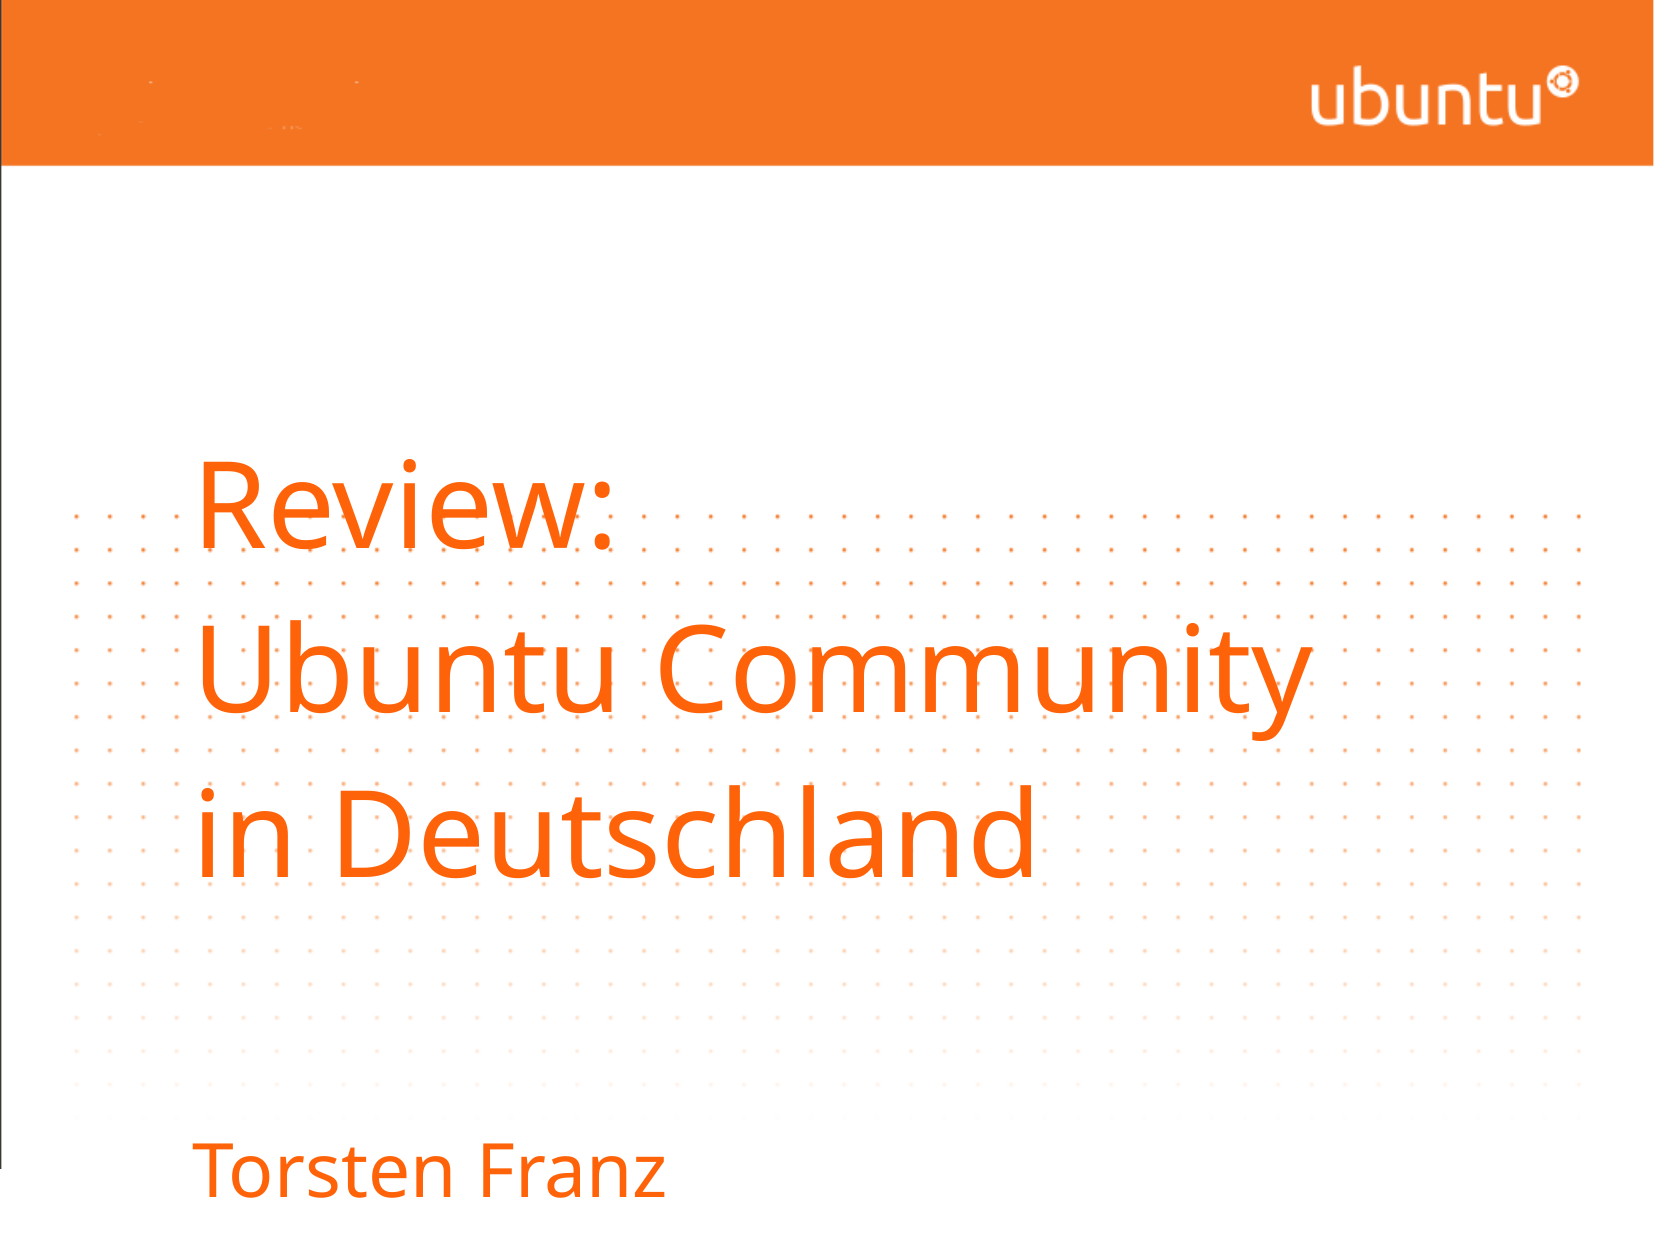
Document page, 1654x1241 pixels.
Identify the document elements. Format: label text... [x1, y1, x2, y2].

picture [600, 1162, 620, 1169]
picture [424, 1162, 444, 1169]
picture [240, 1162, 261, 1169]
picture [0, 0, 1654, 1169]
picture [380, 1161, 399, 1169]
text_box Review: Ubuntu Community in Deutschland Torsten Franz [177, 411, 1448, 1103]
